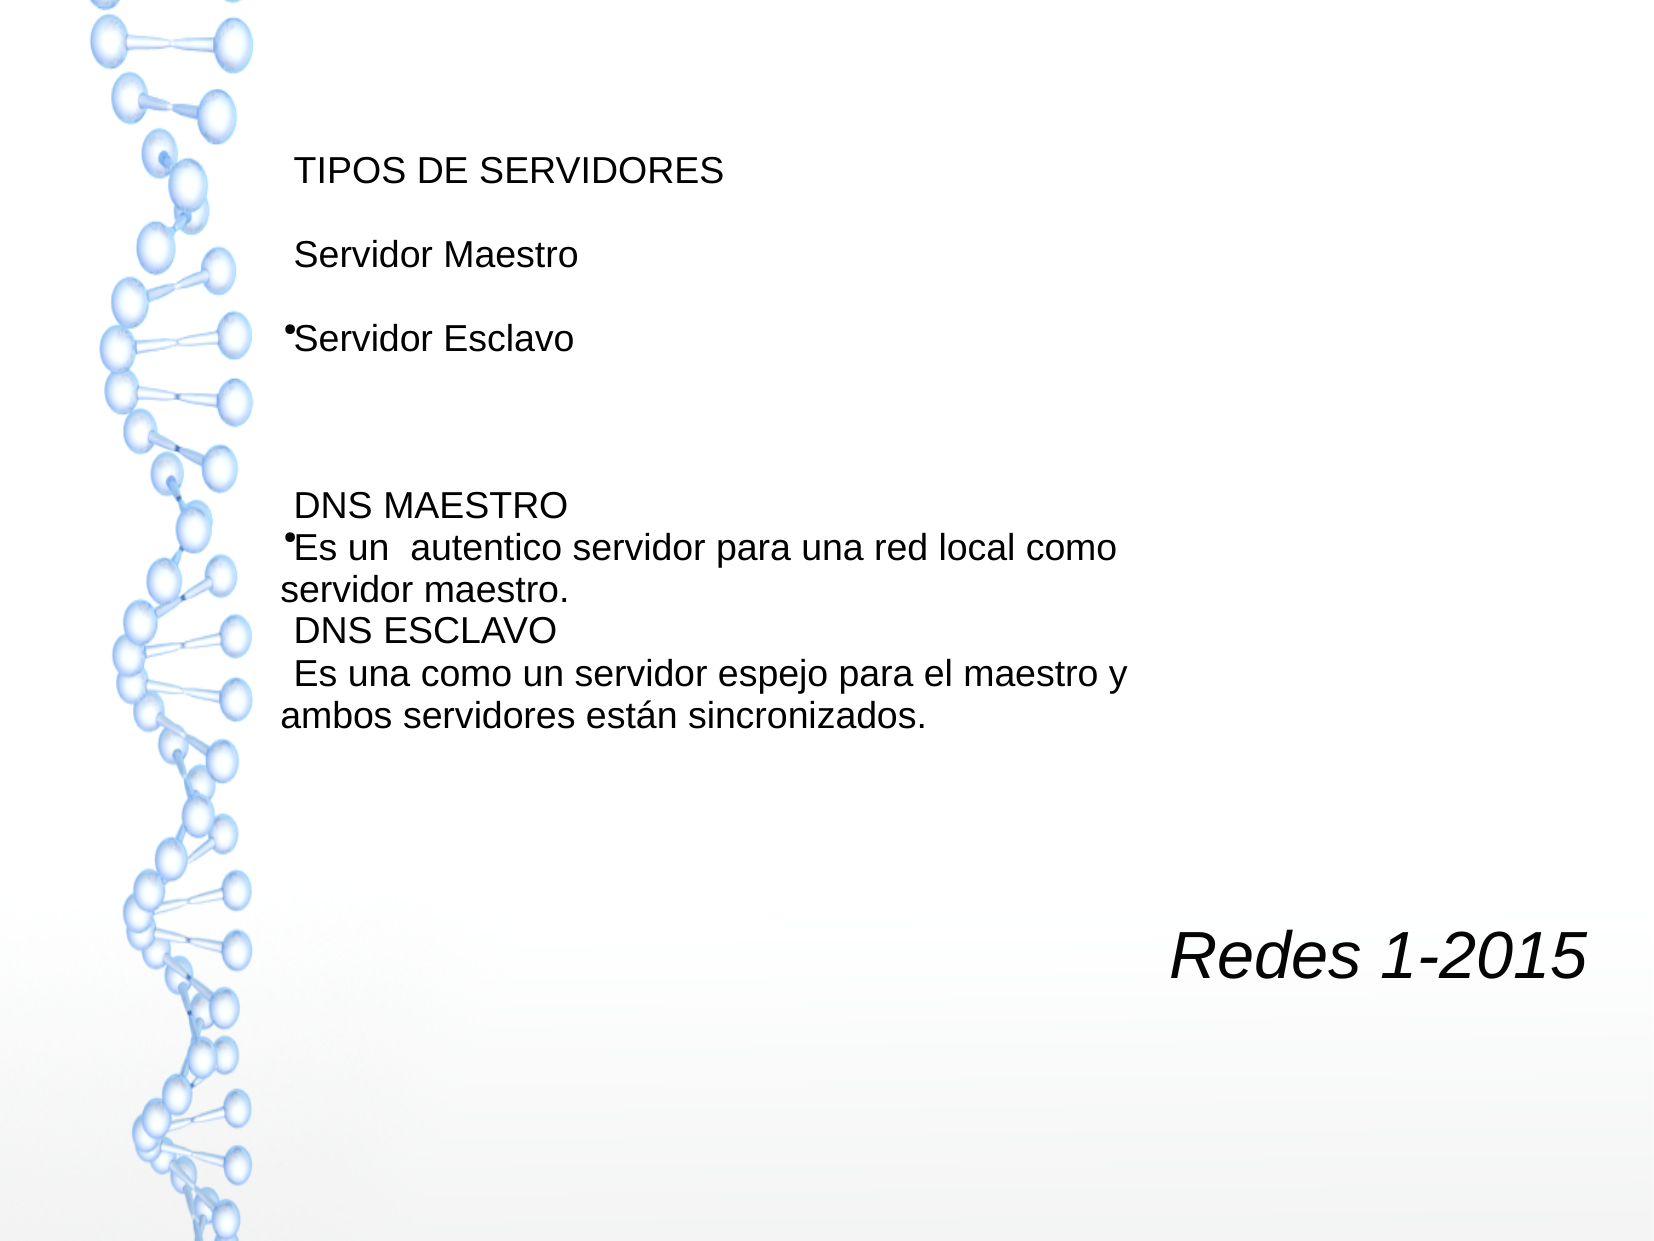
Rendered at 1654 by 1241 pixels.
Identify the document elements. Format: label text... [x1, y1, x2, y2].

picture [0, 0, 1654, 1241]
text_box DNS MAESTRO Es un autentico servidor para una red local como servidor maestro. DNS ESCLAVO Es una como un servidor espejo para el maestro y ambos servidores están sincronizados. [265, 476, 1193, 957]
text_box TIPOS DE SERVIDORES Servidor Maestro Servidor Esclavo [265, 141, 1501, 824]
list Redes 1-2015 [265, 188, 1595, 1063]
